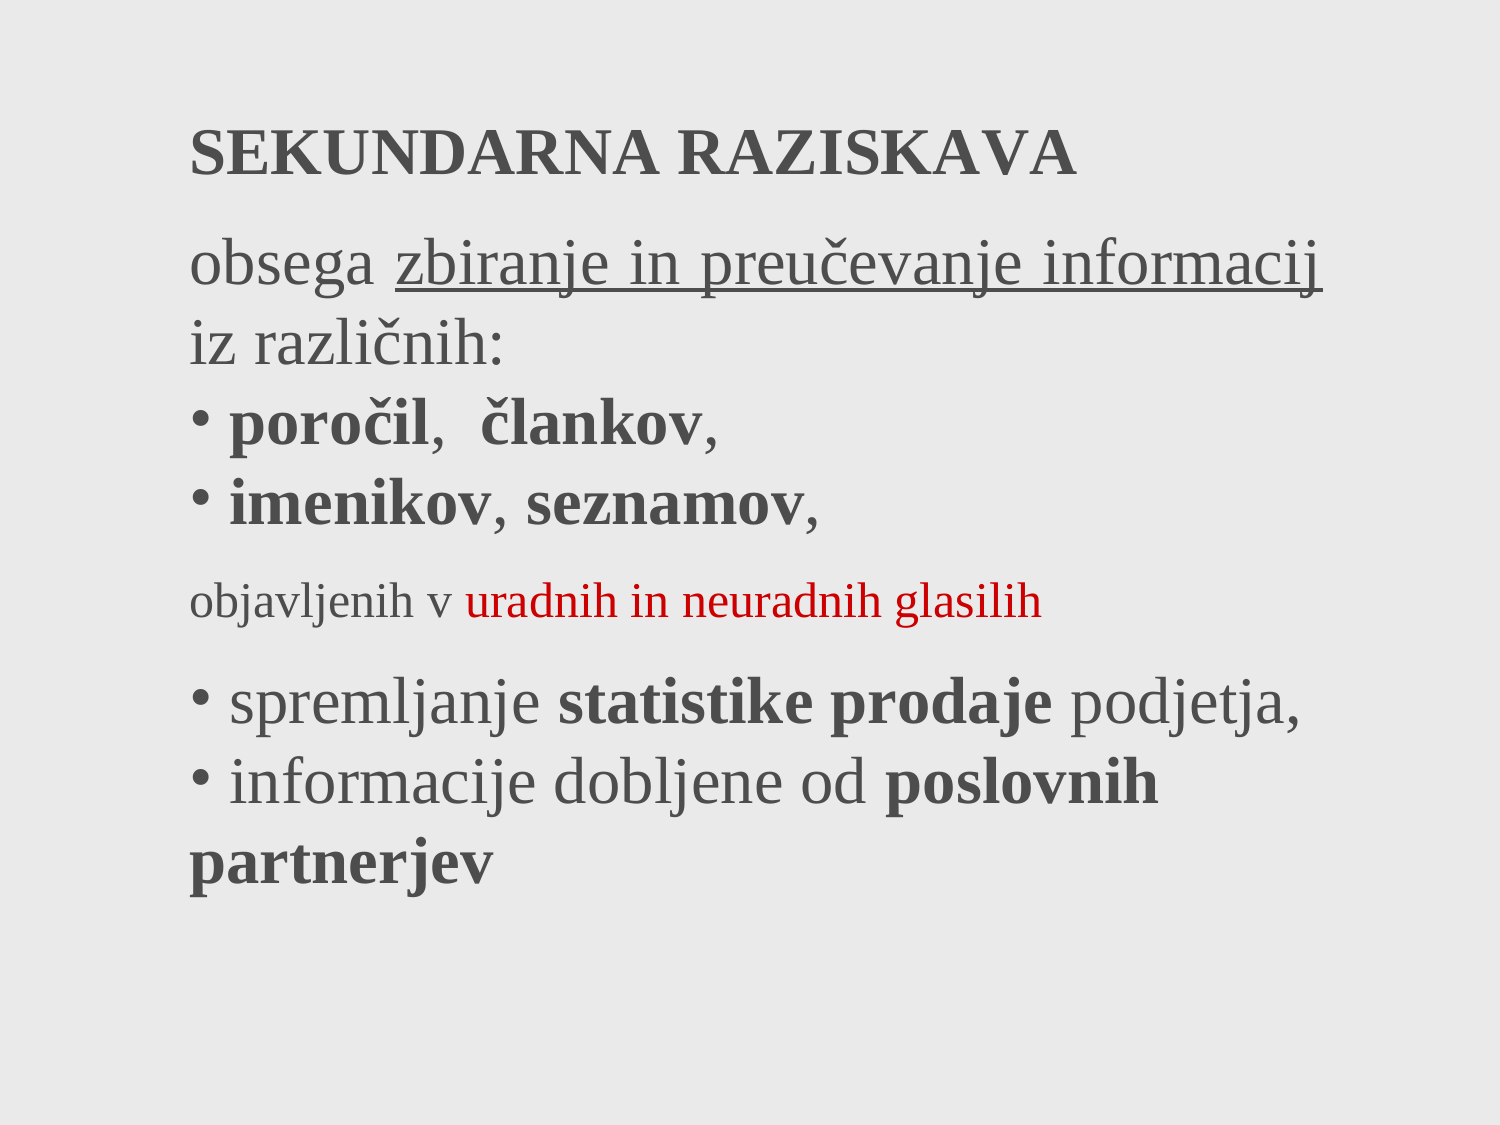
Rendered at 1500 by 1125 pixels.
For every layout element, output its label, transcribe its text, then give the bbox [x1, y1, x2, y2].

text_box SEKUNDARNA RAZISKAVA obsega zbiranje in preučevanje informacij iz različnih: poročil, člankov, imenikov, seznamov, objavljenih v uradnih in neuradnih glasilih spremljanje statistike prodaje podjetja, informacije dobljene od poslovnih partnerjev [174, 99, 1338, 905]
